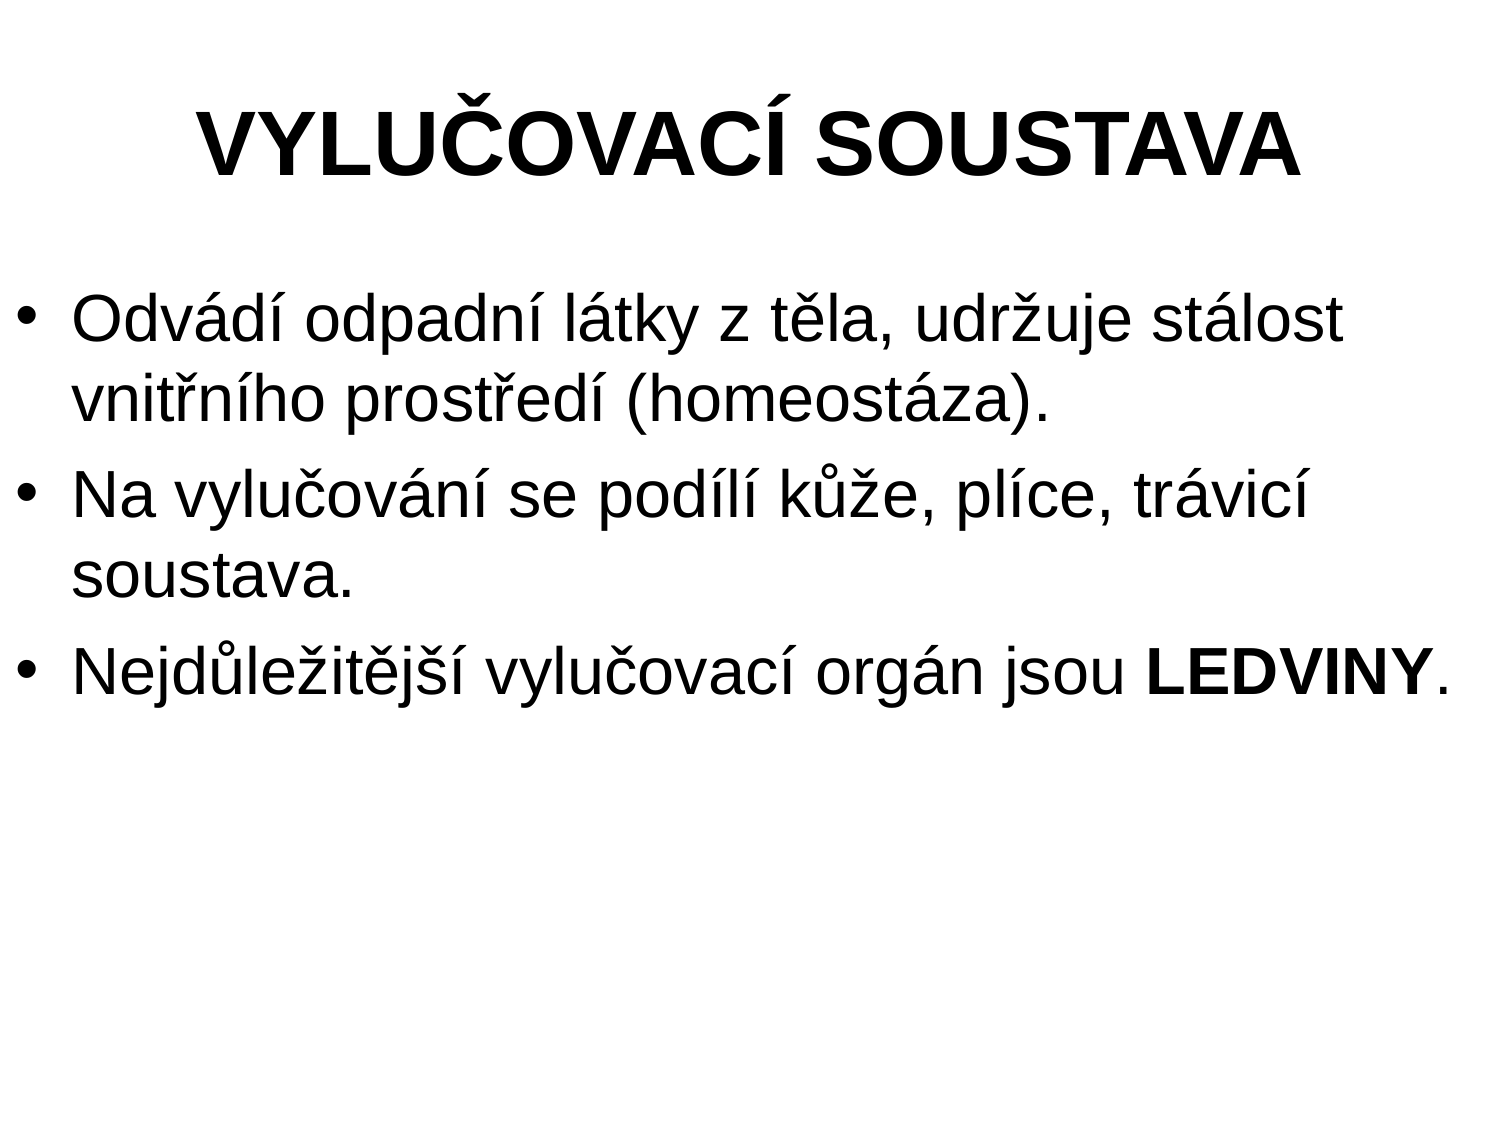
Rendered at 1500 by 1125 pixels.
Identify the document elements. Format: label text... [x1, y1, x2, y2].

list Odvádí odpadní látky z těla, udržuje stálost vnitřního prostředí (homeostáza). Na vylučování se podílí kůže, plíce, trávicí soustava. Nejdůležitější vylučovací orgán jsou LEDVINY. [0, 267, 1500, 1010]
title VYLUČOVACÍ SOUSTAVA [75, 45, 1426, 233]
